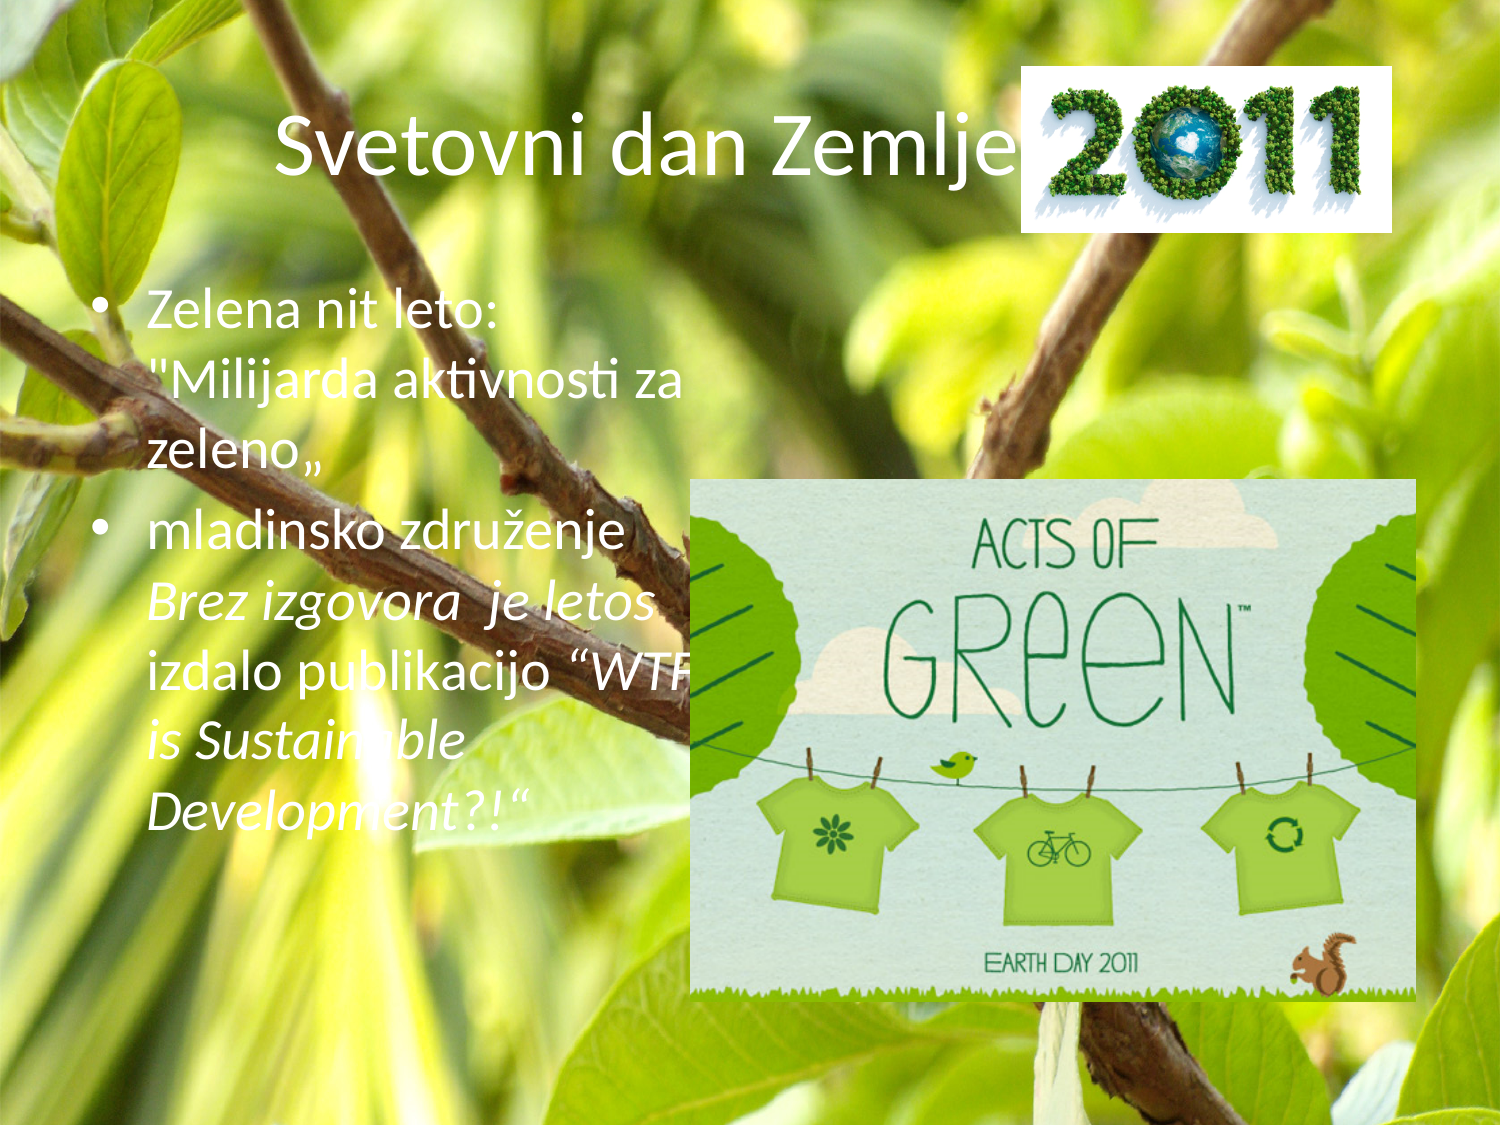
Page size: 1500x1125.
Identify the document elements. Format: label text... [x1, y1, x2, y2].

title Svetovni dan Zemlje 2011 [75, 45, 1425, 233]
picture [0, 0, 1500, 1125]
list Zelena nit leto: "Milijarda aktivnosti za zeleno„ mladinsko združenje Brez izgovora je letos izdalo publikacijo “WTF is Sustainable Development?!“ [75, 262, 738, 1005]
